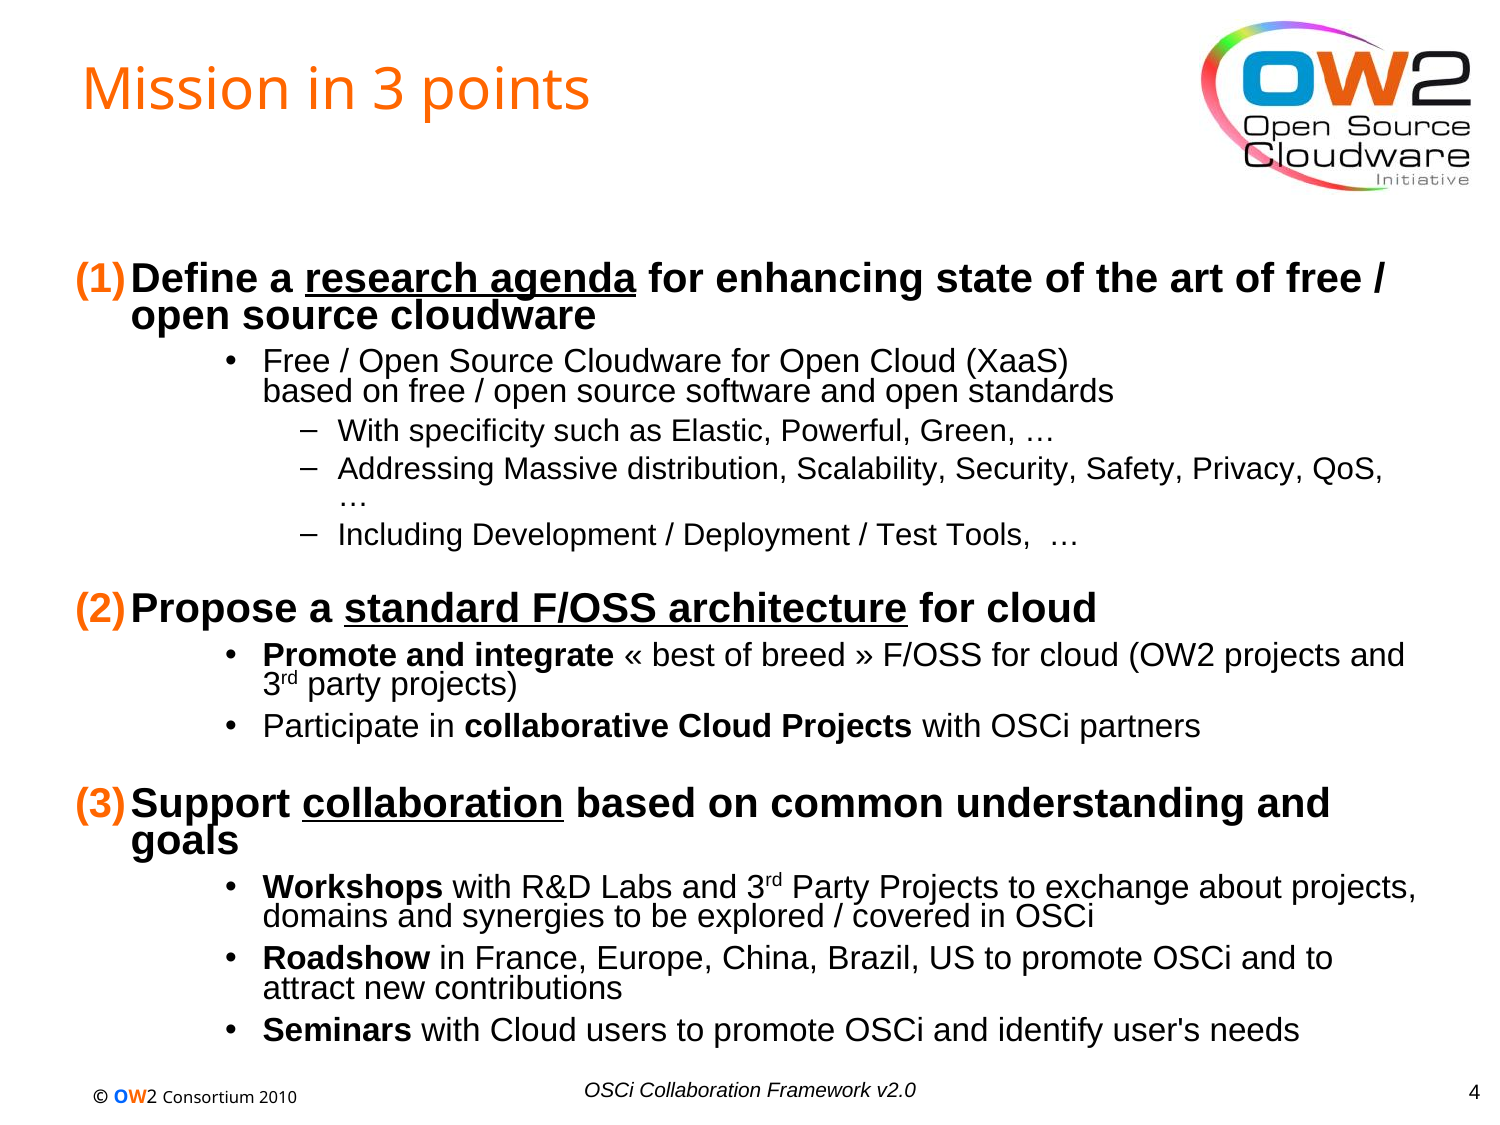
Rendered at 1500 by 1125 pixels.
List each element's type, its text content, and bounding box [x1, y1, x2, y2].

list Define a research agenda for enhancing state of the art of free / open source cloudware Free / Open Source Cloudware for Open Cloud (XaaS) based on free / open source software and open standards With specificity such as Elastic, Powerful, Green, … Addressing Massive distribution, Scalability, Security, Safety, Privacy, QoS, … Including Development / Deployment / Test Tools, … Propose a standard F/OSS architecture for cloud Promote and integrate « best of breed » F/OSS for cloud (OW2 projects and 3rd party projects) Participate in collaborative Cloud Projects with OSCi partners Support collaboration based on common understanding and goals Workshops with R&D Labs and 3rd Party Projects to exchange about projects, domains and synergies to be explored / covered in OSCi Roadshow in France, Europe, China, Brazil, US to promote OSCi and to attract new contributions Seminars with Cloud users to promote OSCi and identify user's needs [74, 262, 1425, 1041]
picture [1199, 19, 1472, 195]
title Mission in 3 points [81, 43, 1182, 213]
